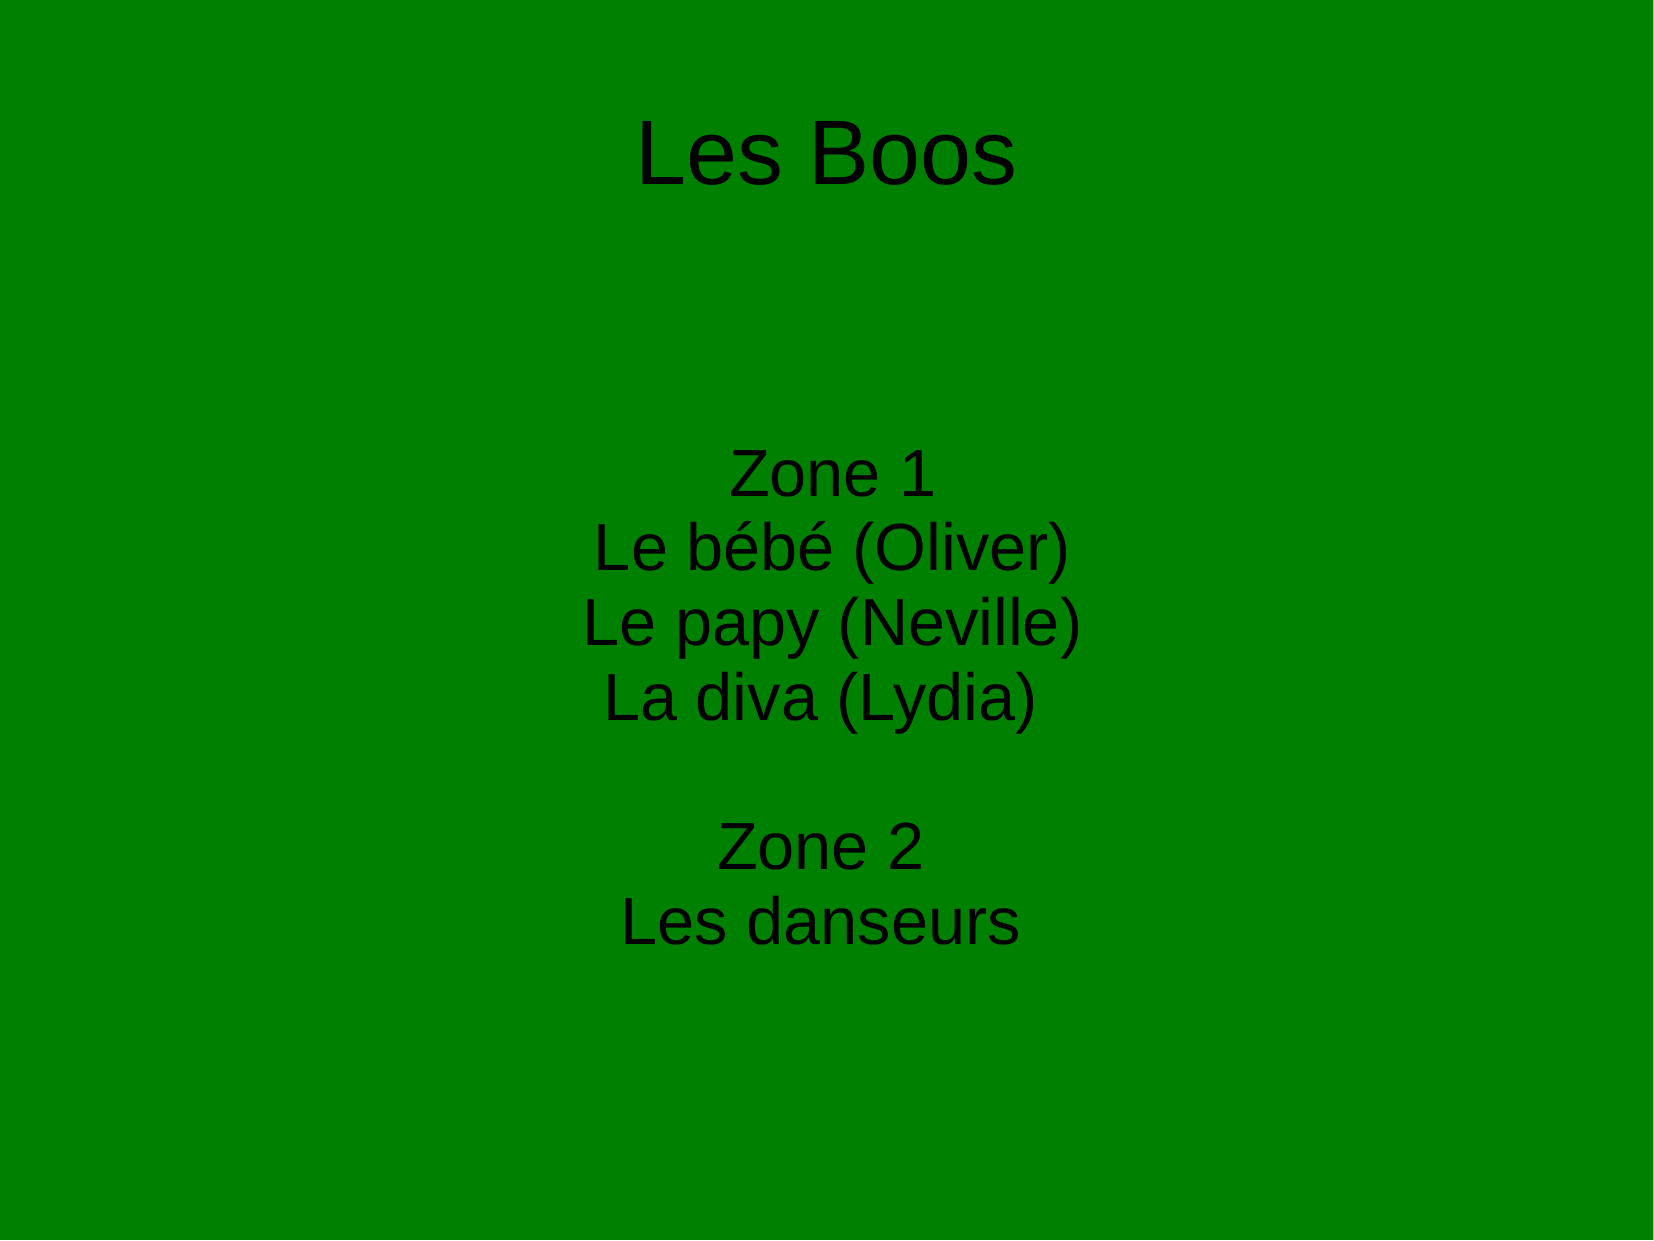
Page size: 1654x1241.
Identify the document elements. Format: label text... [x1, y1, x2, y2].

title Les Boos [82, 56, 1571, 250]
subtitle Zone 1 Le bébé (Oliver) Le papy (Neville) La diva (Lydia) Zone 2 Les danseurs [76, 295, 1565, 1099]
